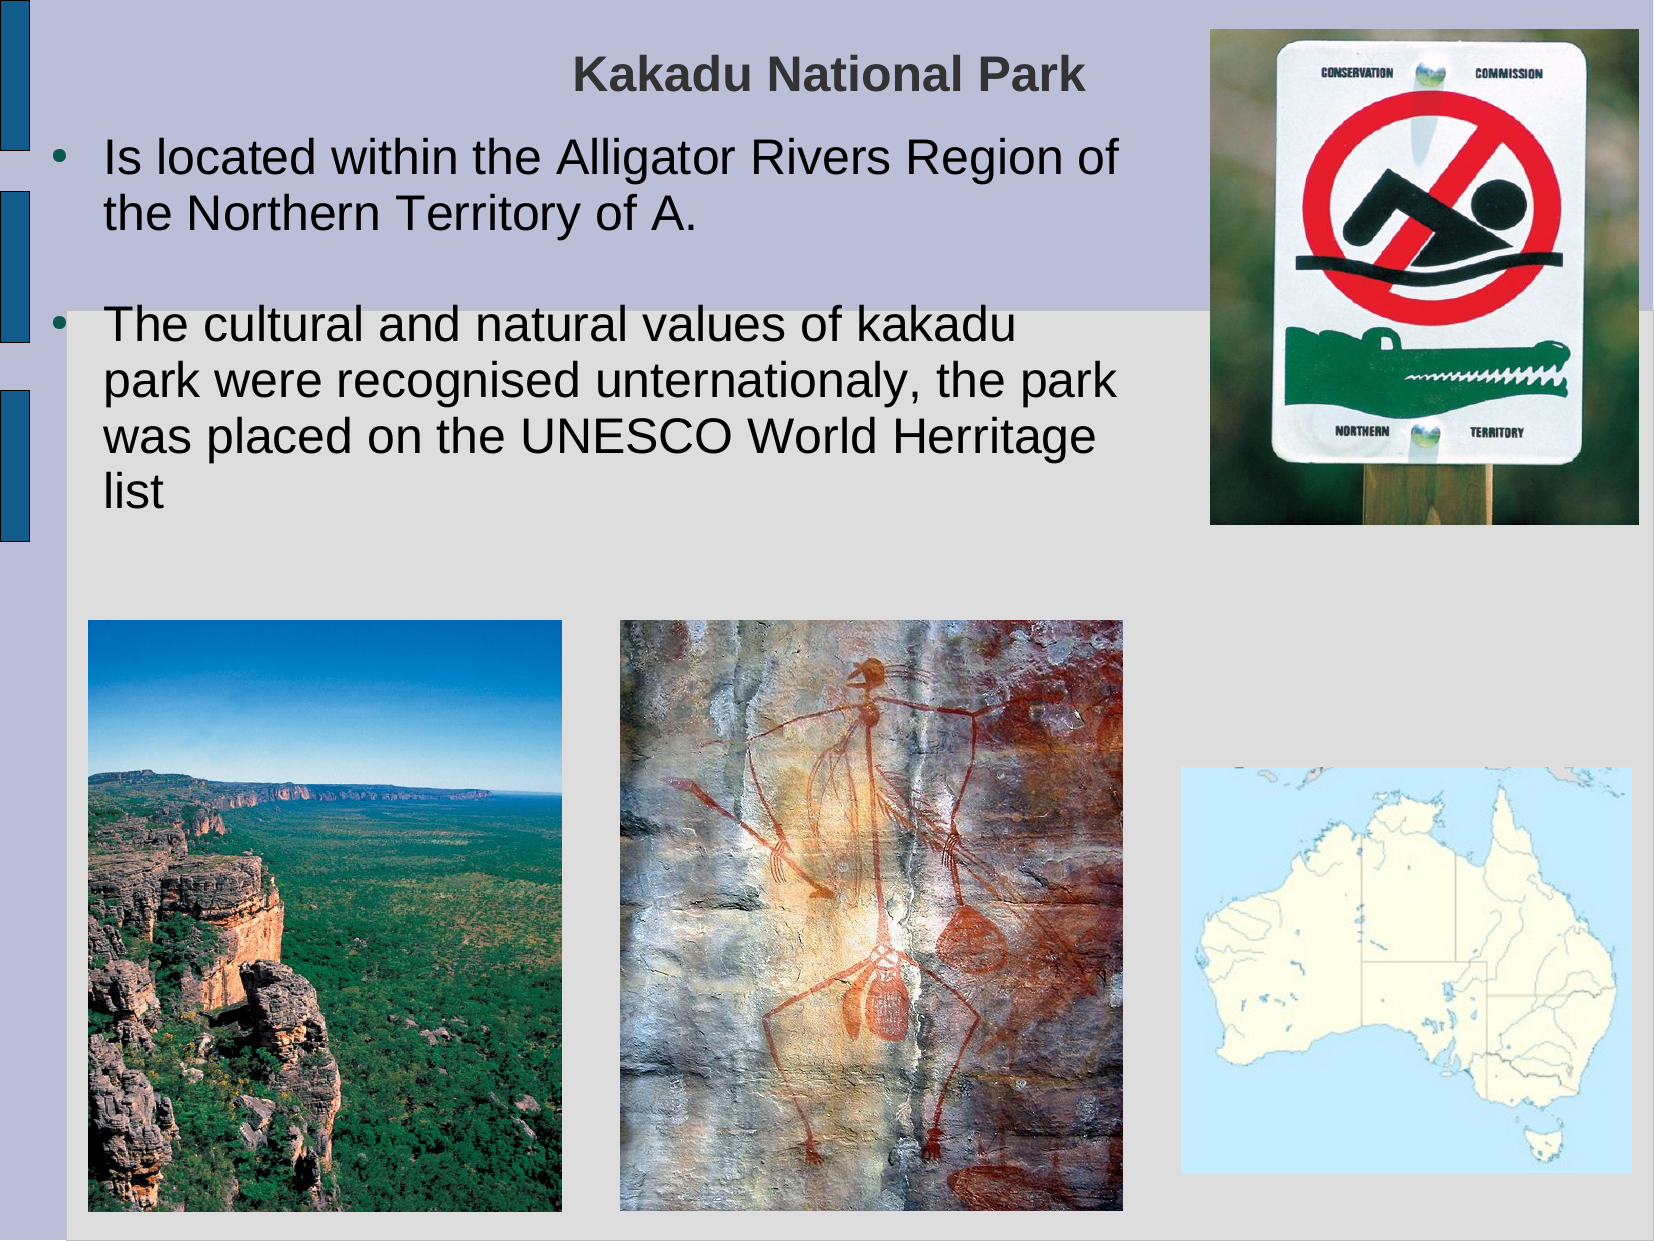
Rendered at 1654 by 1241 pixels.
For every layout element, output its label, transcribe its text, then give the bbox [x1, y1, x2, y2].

picture [88, 671, 562, 1212]
picture [620, 620, 1123, 1211]
picture [88, 620, 562, 682]
list Is located within the Alligator Rivers Region of the Northern Territory of A. The cultural and natural values of kakadu park were recognised unternationaly, the park was placed on the UNESCO World Herritage list [32, 129, 1123, 520]
title Kakadu National Park [123, 0, 1536, 178]
picture [419, 804, 440, 808]
picture [1181, 767, 1632, 1173]
picture [374, 805, 384, 809]
picture [1210, 29, 1639, 525]
